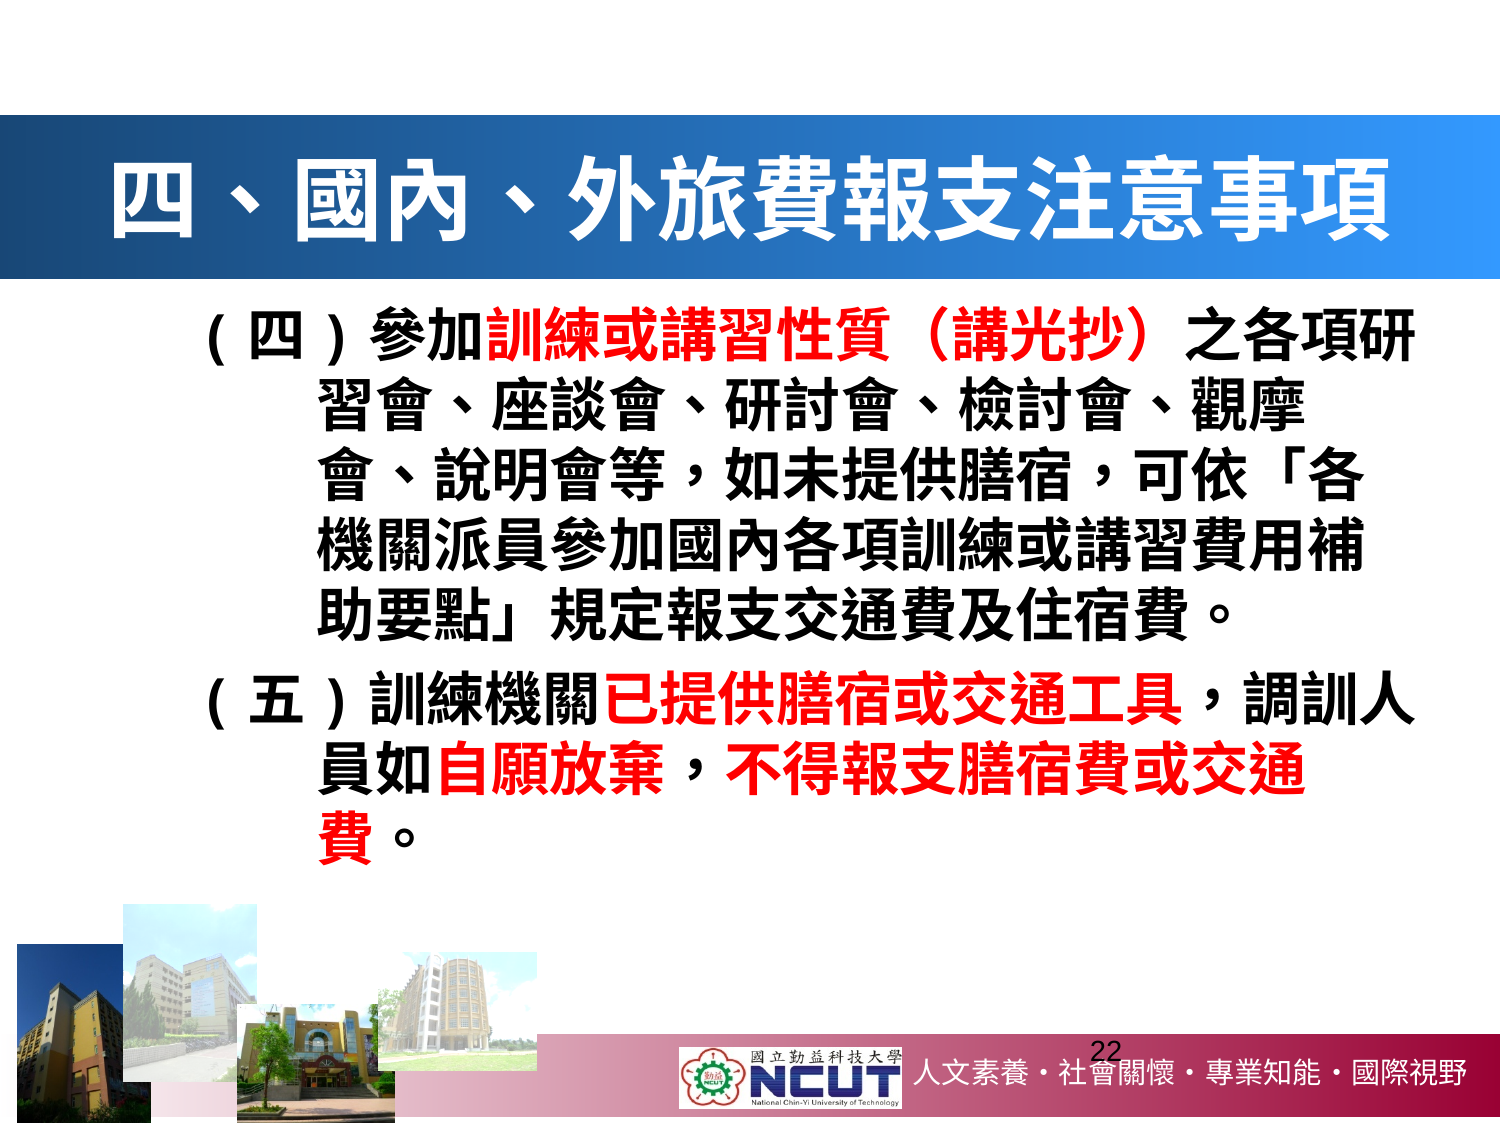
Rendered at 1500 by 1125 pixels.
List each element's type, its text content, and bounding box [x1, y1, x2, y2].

text_box [1074, 1024, 1426, 1103]
title 四、國內、外旅費報支注意事項 [0, 115, 1500, 279]
list (四)參加訓練或講習性質（講光抄）之各項研習會、座談會、研討會、檢討會、觀摩會、說明會等，如未提供膳宿，可依「各機關派員參加國內各項訓練或講習費用補助要點」規定報支交通費及住宿費。 (五)訓練機關已提供膳宿或交通工具，調訓人員如自願放棄，不得報支膳宿費或交通費。 [64, 290, 1436, 977]
